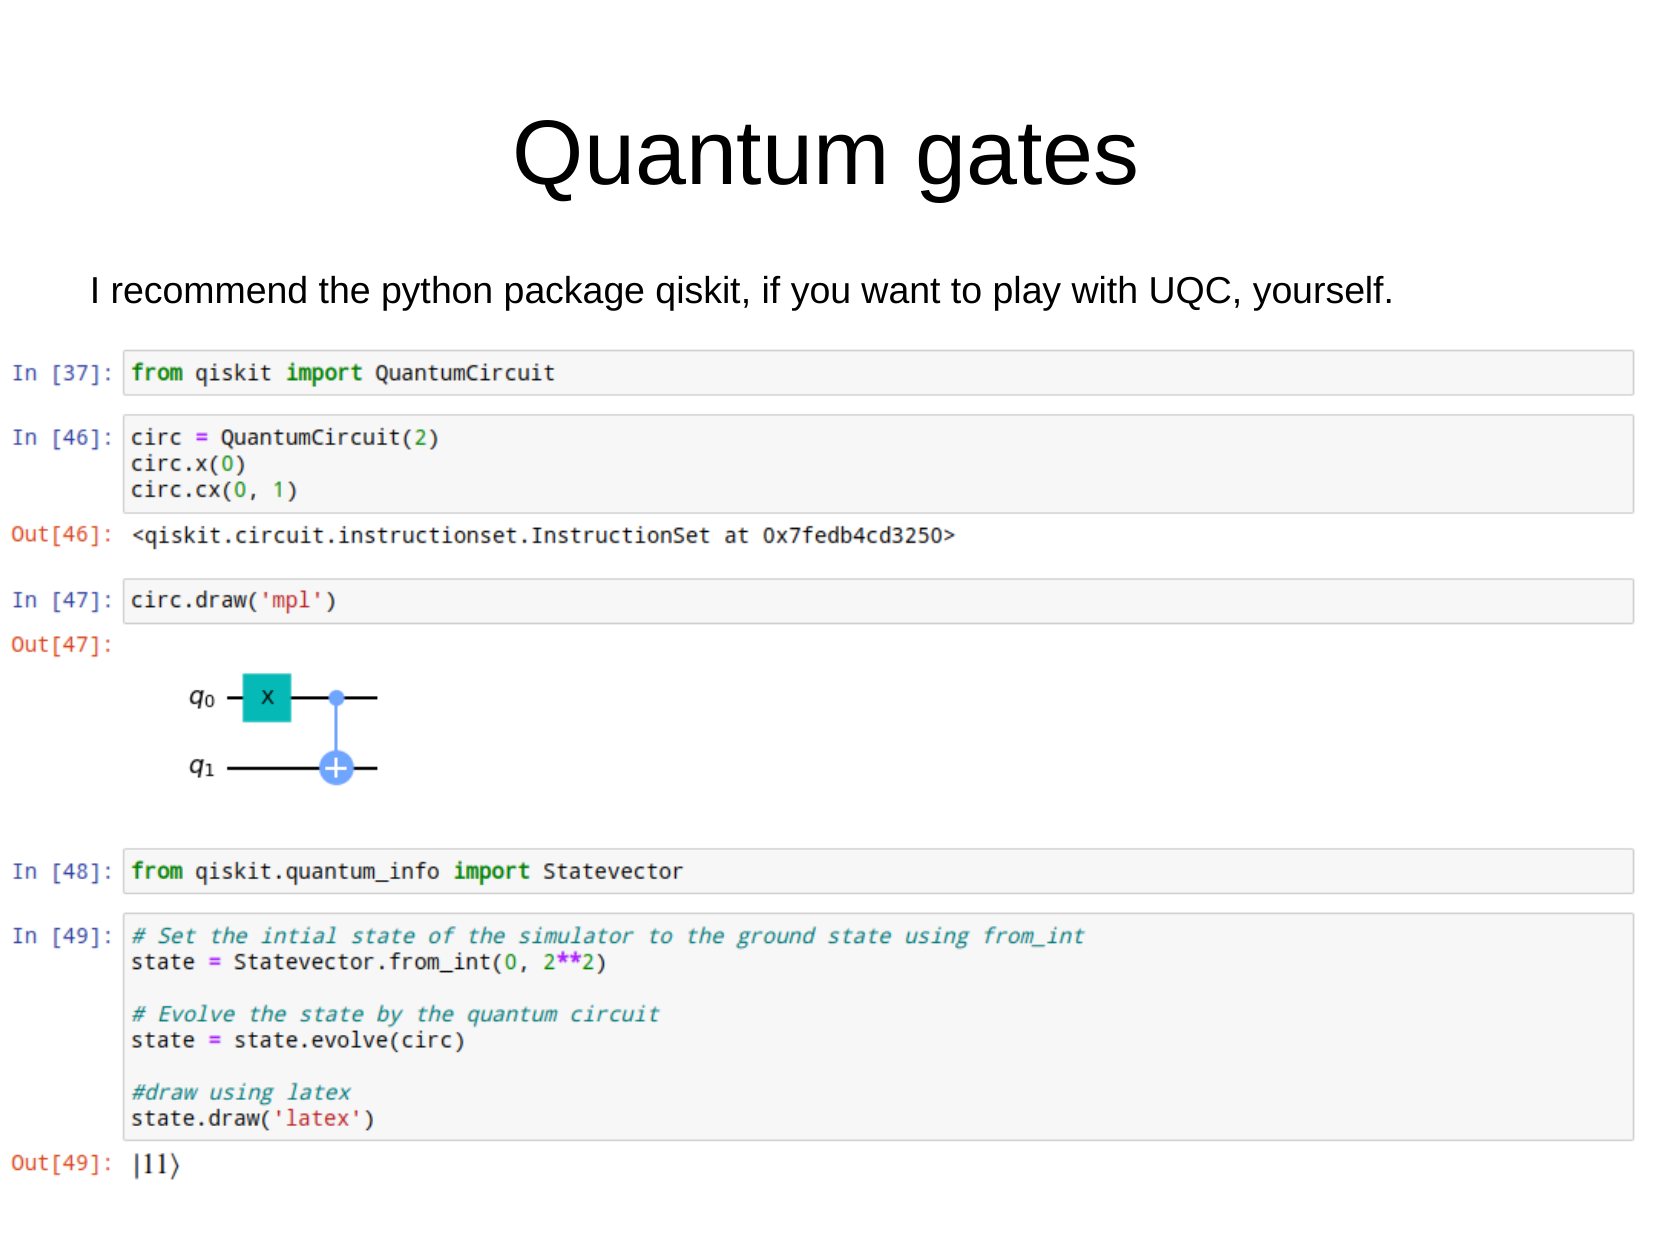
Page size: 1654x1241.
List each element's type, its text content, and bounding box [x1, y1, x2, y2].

text_box I recommend the python package qiskit, if you want to play with UQC, yourself. [75, 262, 1613, 327]
picture [0, 327, 1653, 1195]
title Quantum gates [82, 49, 1571, 257]
